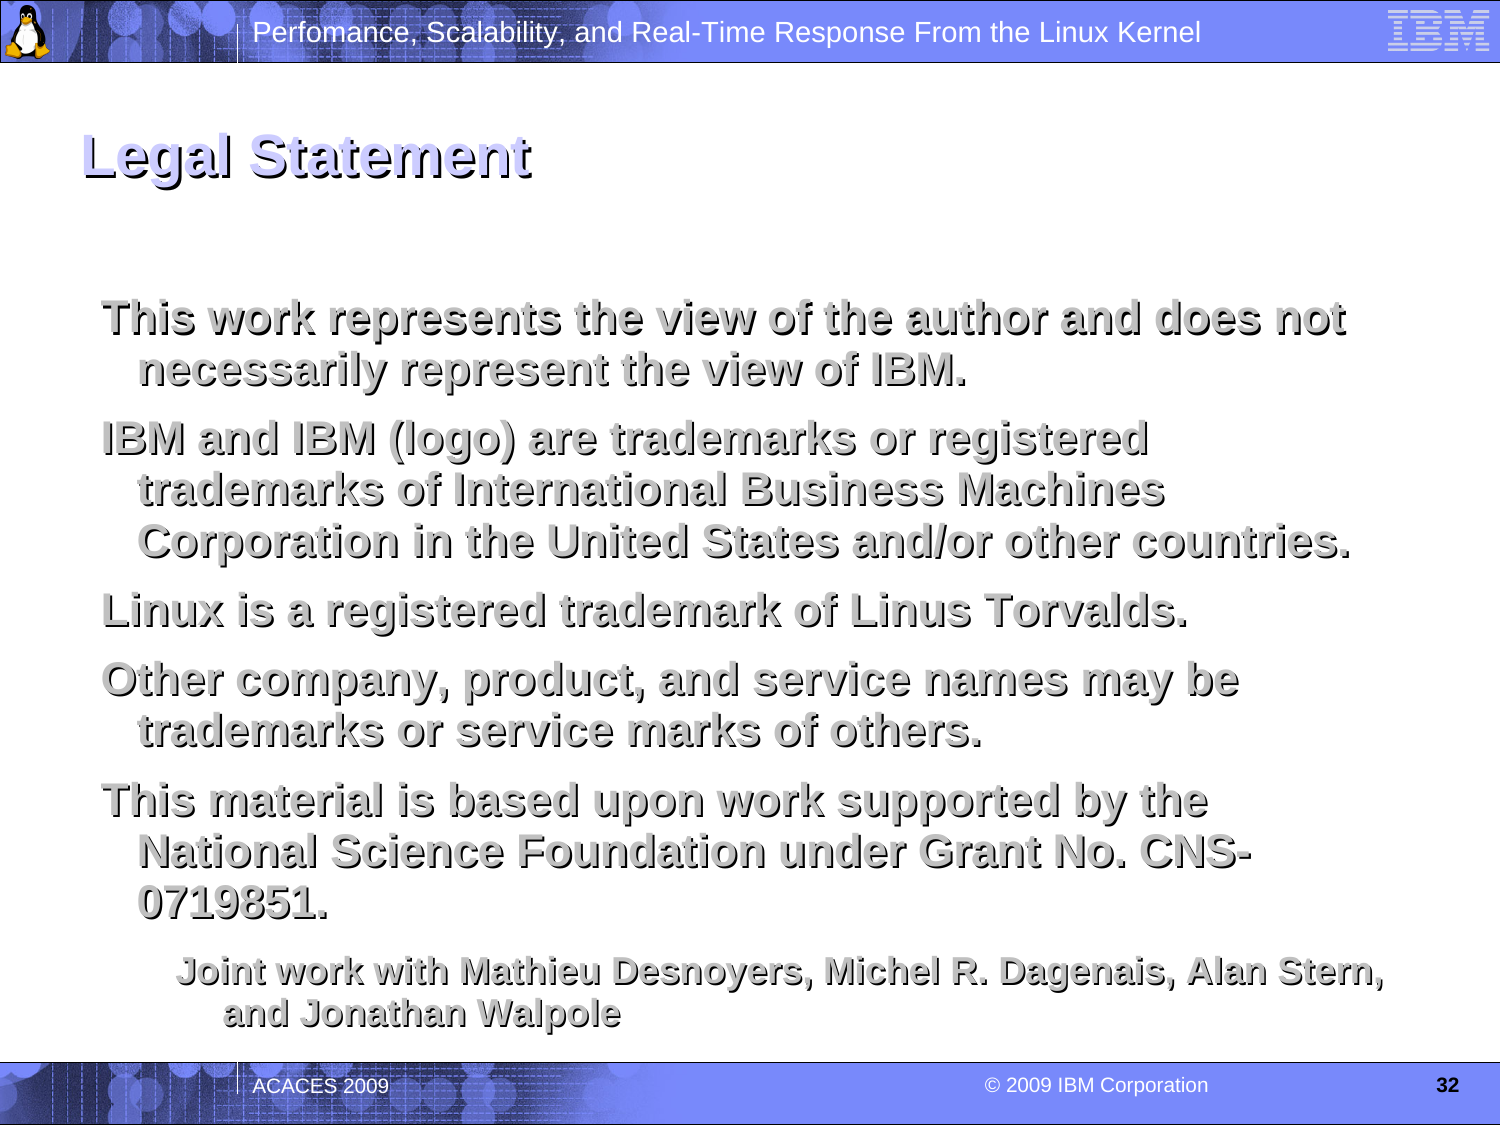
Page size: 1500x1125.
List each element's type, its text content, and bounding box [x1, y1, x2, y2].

list This work represents the view of the author and does not necessarily represent the view of IBM. IBM and IBM (logo) are trademarks or registered trademarks of International Business Machines Corporation in the United States and/or other countries. Linux is a registered trademark of Linus Torvalds. Other company, product, and service names may be trademarks or service marks of others. This material is based upon work supported by the National Science Foundation under Grant No. CNS-0719851. Joint work with Mathieu Desnoyers, Michel R. Dagenais, Alan Stern, and Jonathan Walpole [99, 291, 1389, 1034]
picture [1, 1, 1500, 62]
title Legal Statement [79, 116, 1433, 199]
picture [0, 1063, 1500, 1124]
